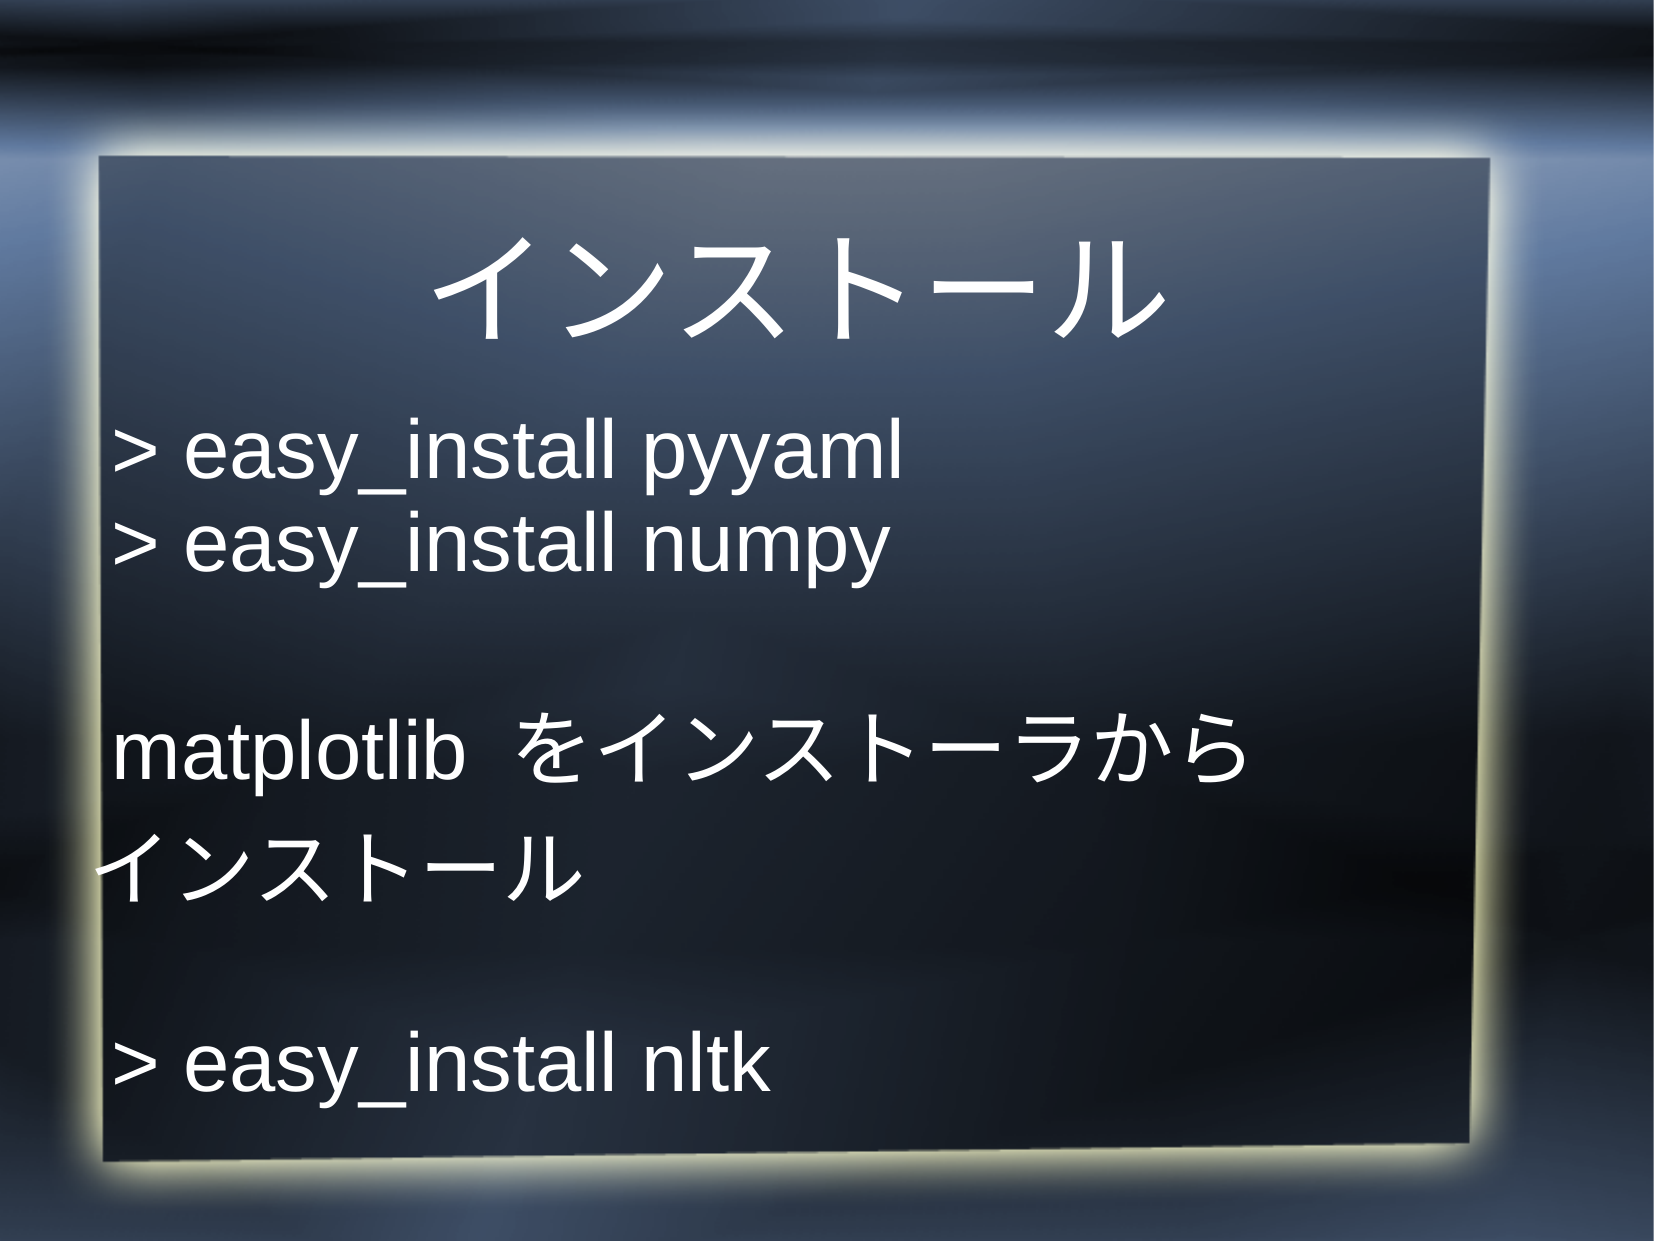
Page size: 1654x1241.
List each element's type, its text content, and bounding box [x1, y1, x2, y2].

picture [0, 0, 1654, 1241]
subtitle > easy_install pyyaml > easy_install numpy matplotlib をインストーラから インストール > easy_install nltk [88, 383, 1506, 1130]
title インストール [59, 177, 1536, 384]
